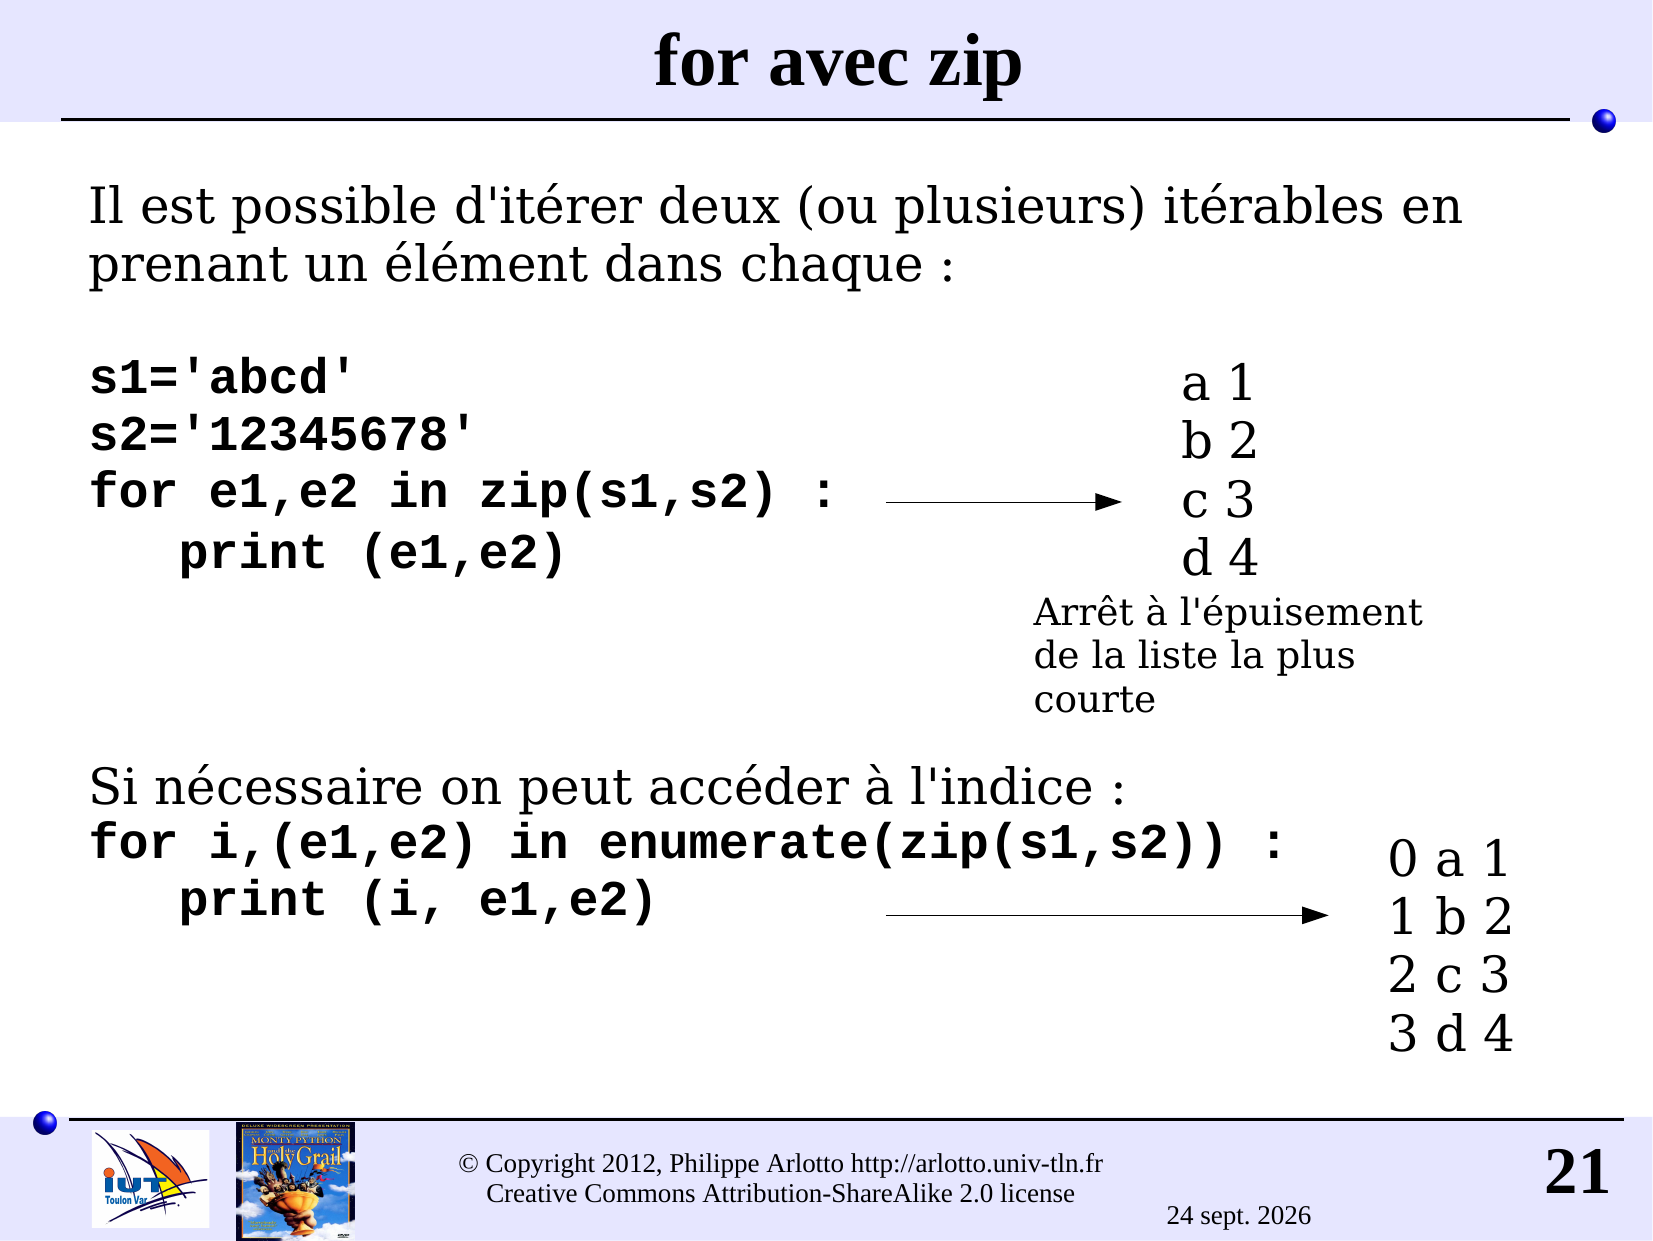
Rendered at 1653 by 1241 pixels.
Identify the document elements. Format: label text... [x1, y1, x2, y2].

picture [236, 1122, 355, 1241]
text_box Arrêt à l'épuisement de la liste la plus courte [1033, 590, 1477, 722]
text_box a 1 b 2 c 3 d 4 [1181, 354, 1329, 588]
text_box 0 a 1 1 b 2 2 c 3 3 d 4 [1387, 830, 1536, 1063]
title for avec zip [95, 14, 1585, 107]
text_box Il est possible d'itérer deux (ou plusieurs) itérables en prenant un élément dans chaque : s1='abcd' s2='12345678' for e1,e2 in zip(s1,s2) : print (e1,e2) Si nécessaire on peut accéder à l'indice : for i,(e1,e2) in enumerate(zip(s1,s2)) : print (i, e1,e2) [88, 177, 1477, 989]
